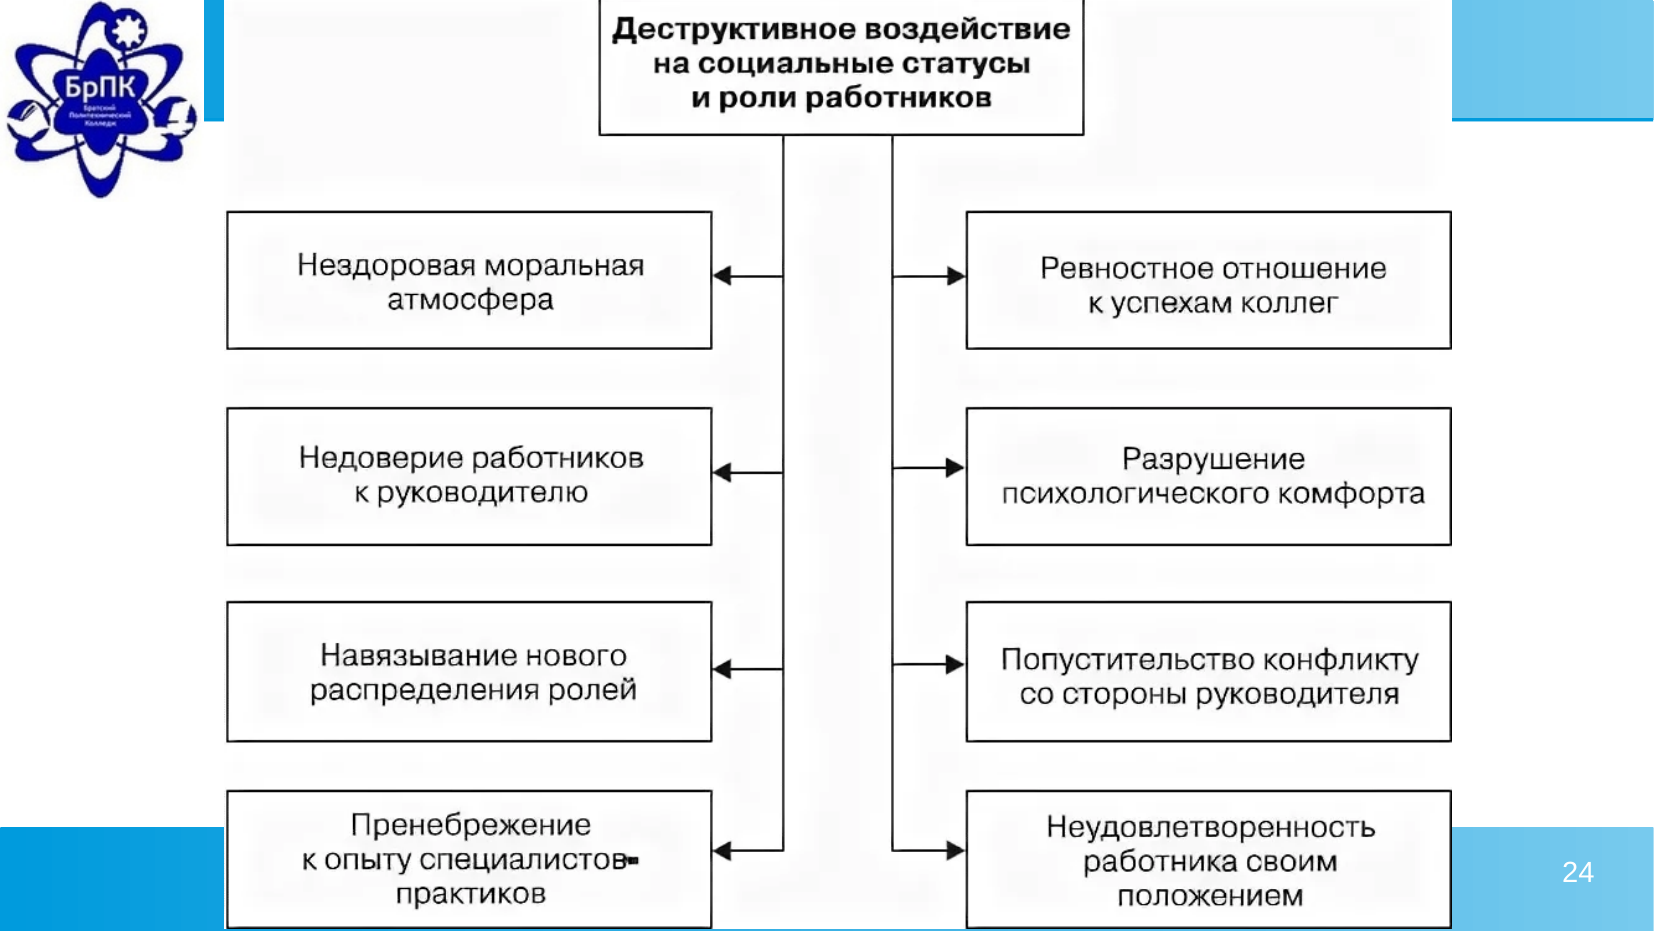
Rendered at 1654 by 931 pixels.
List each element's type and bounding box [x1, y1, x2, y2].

picture [224, 0, 1452, 929]
picture [0, 0, 204, 203]
